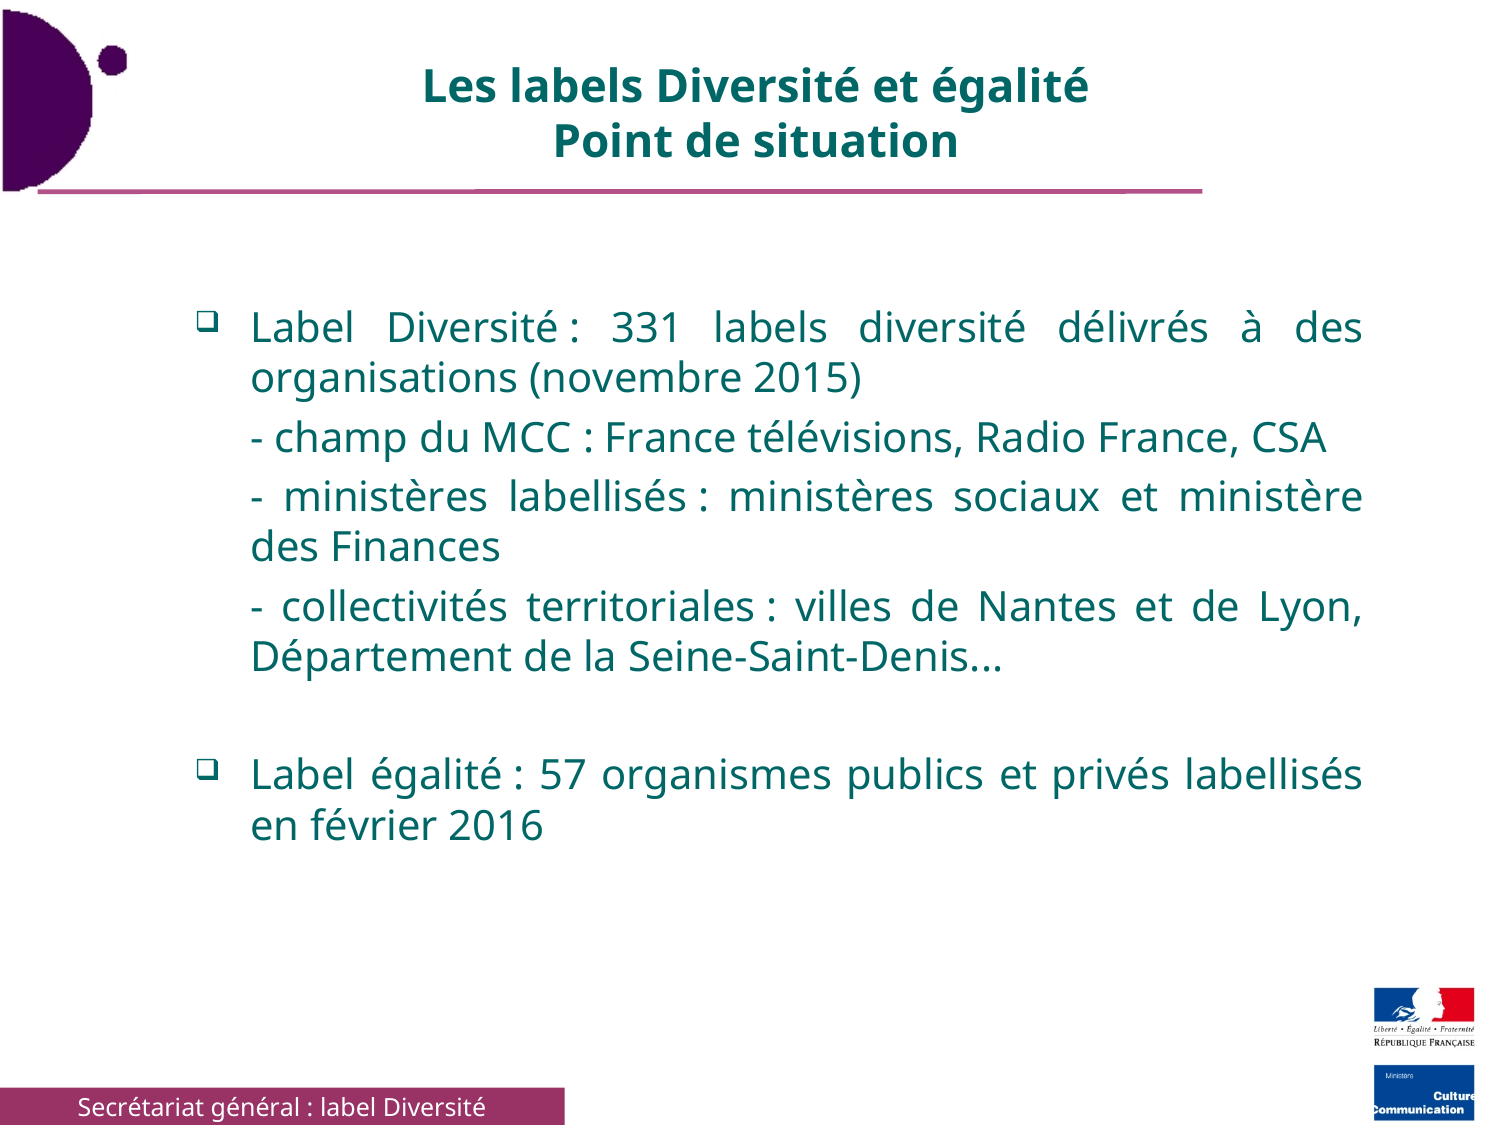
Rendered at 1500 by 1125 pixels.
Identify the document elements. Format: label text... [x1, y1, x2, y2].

text_box Les labels Diversité et égalité Point de situation [118, 41, 1394, 179]
picture [0, 0, 149, 204]
list Label Diversité : 331 labels diversité délivrés à des organisations (novembre 2015) - champ du MCC : France télévisions, Radio France, CSA - ministères labellisés : ministères sociaux et ministère des Finances - collectivités territoriales : villes de Nantes et de Lyon, Département de la Seine-Saint-Denis... Label égalité : 57 organismes publics et privés labellisés en février 2016 [179, 293, 1380, 969]
picture [1370, 979, 1477, 1125]
